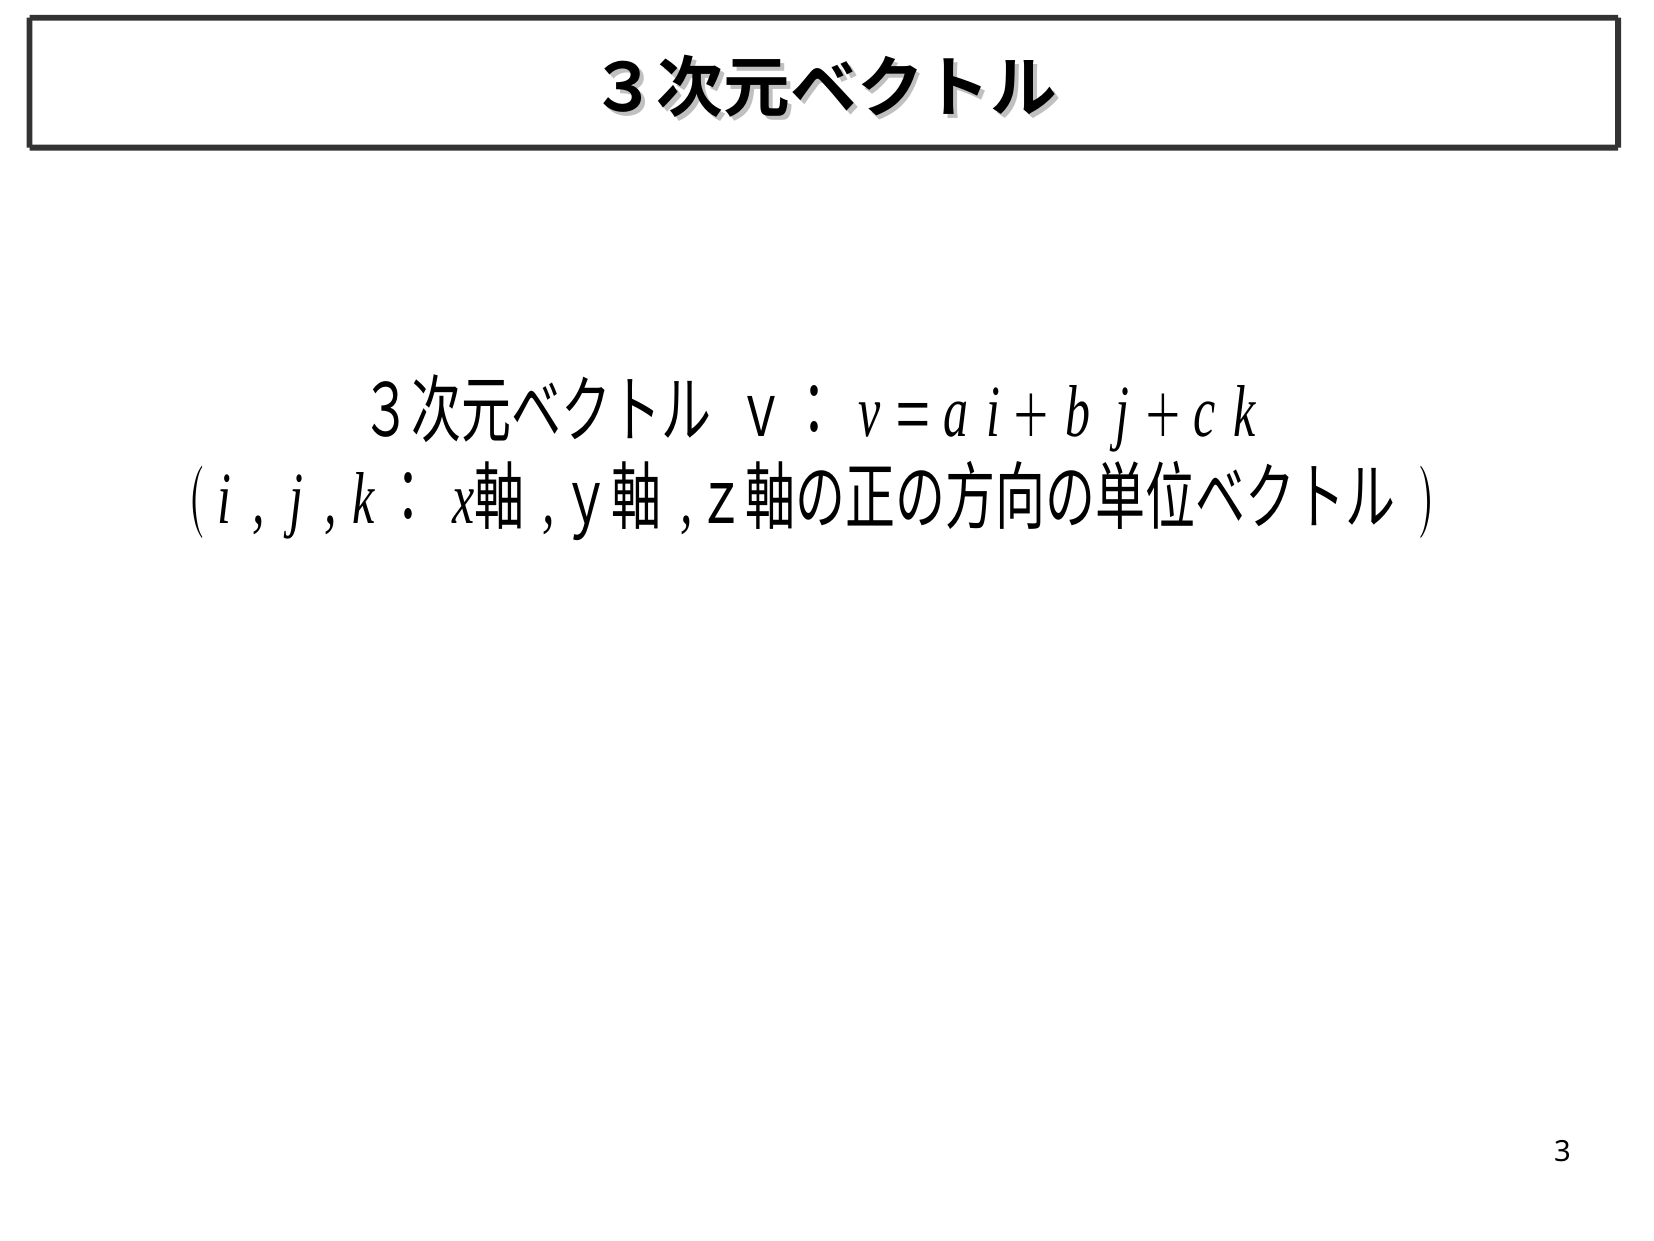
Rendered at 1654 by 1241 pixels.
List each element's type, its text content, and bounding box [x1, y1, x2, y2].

text_box ３次元ベクトル [29, 17, 1619, 148]
chart [177, 372, 1446, 544]
